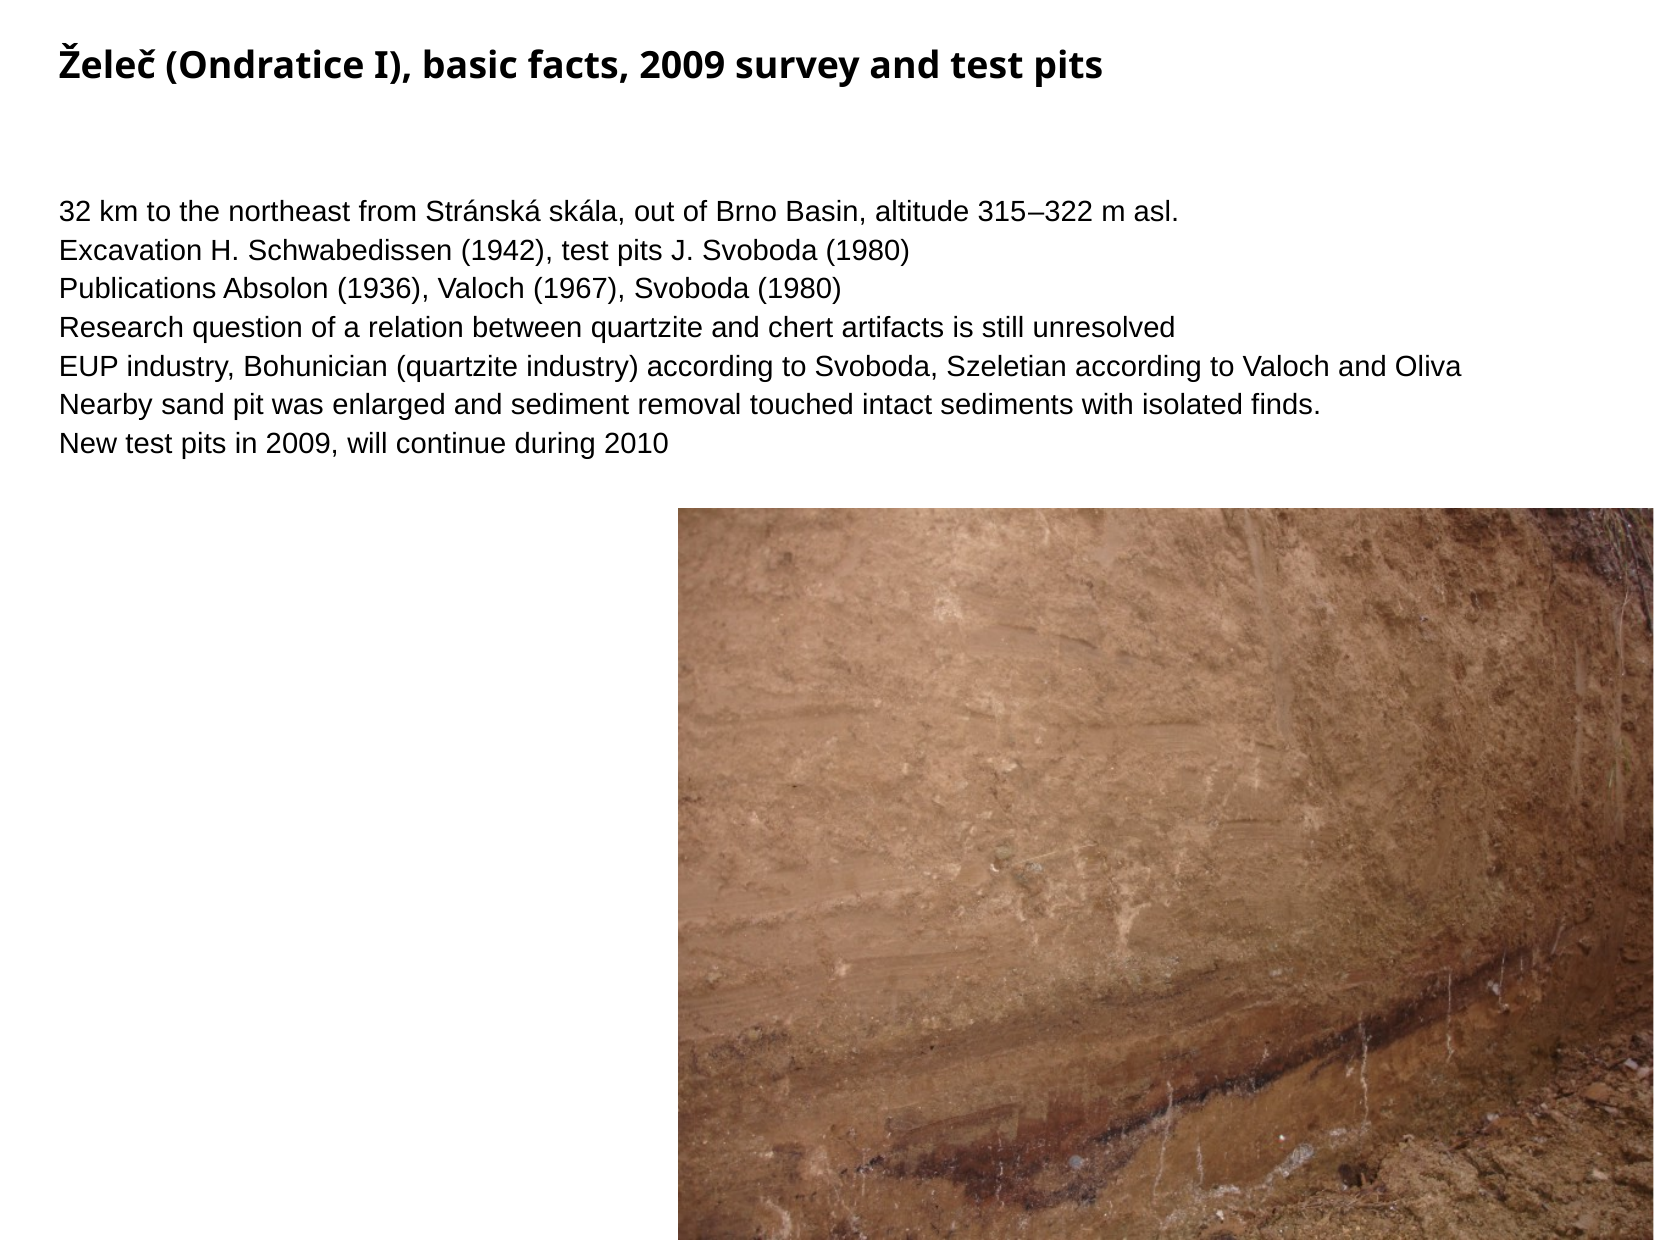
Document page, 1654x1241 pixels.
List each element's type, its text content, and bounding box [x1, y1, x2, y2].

picture [0, 94, 1654, 1241]
title Želeč (Ondratice I), basic facts, 2009 survey and test pits [59, 29, 1548, 94]
